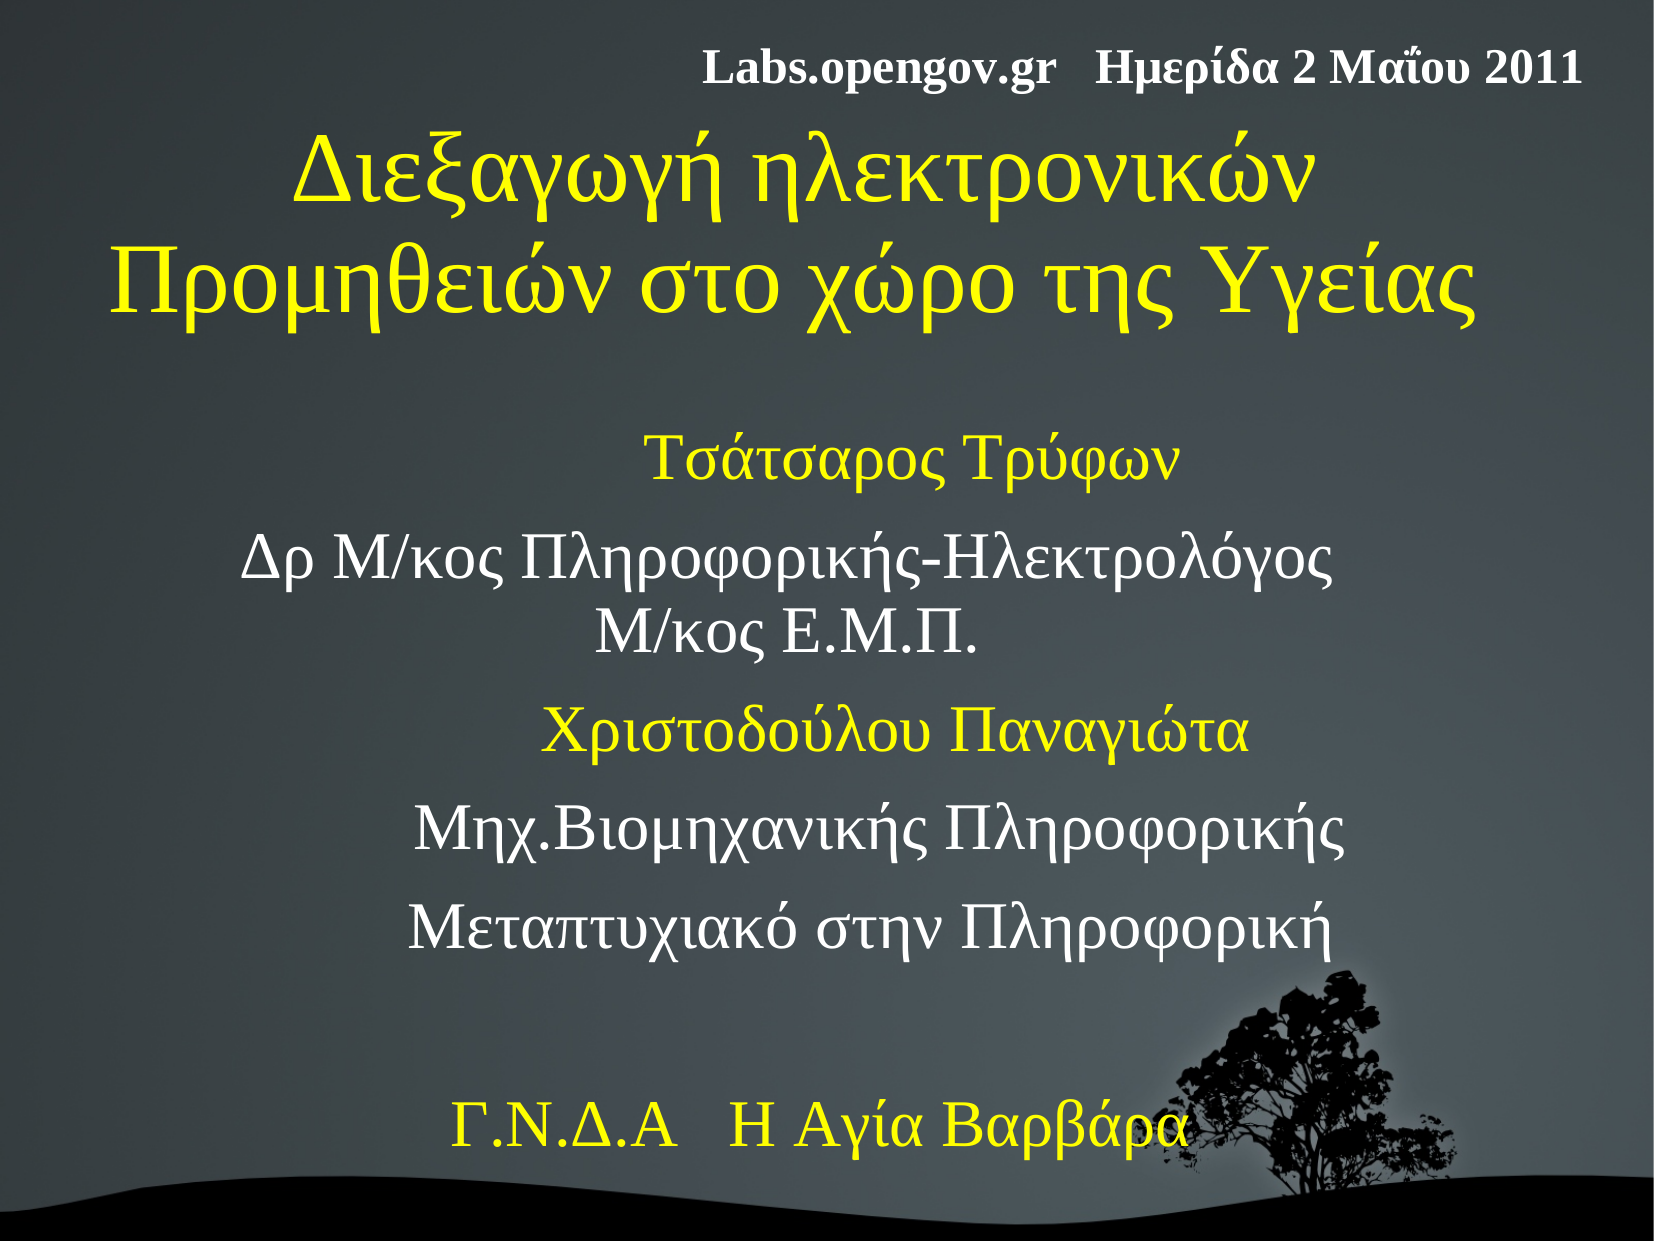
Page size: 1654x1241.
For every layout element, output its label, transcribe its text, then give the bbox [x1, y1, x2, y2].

text_box Τσάτσαρος Τρύφων Δρ Μ/κος Πληροφορικής-Ηλεκτρολόγος Μ/κος Ε.Μ.Π. Χριστοδούλου Παναγιώτα Μηχ.Βιομηχανικής Πληροφορικής Μεταπτυχιακό στην Πληροφορική Γ.Ν.Δ.Α Η Αγία Βαρβάρα [150, 412, 1426, 1241]
title Διεξαγωγή ηλεκτρονικών Προμηθειών στο χώρο της Υγείας [49, 112, 1538, 335]
picture [0, 0, 1654, 1241]
text_box Labs.opengov.gr Ημερίδα 2 Μαΐου 2011 [600, 32, 1613, 113]
